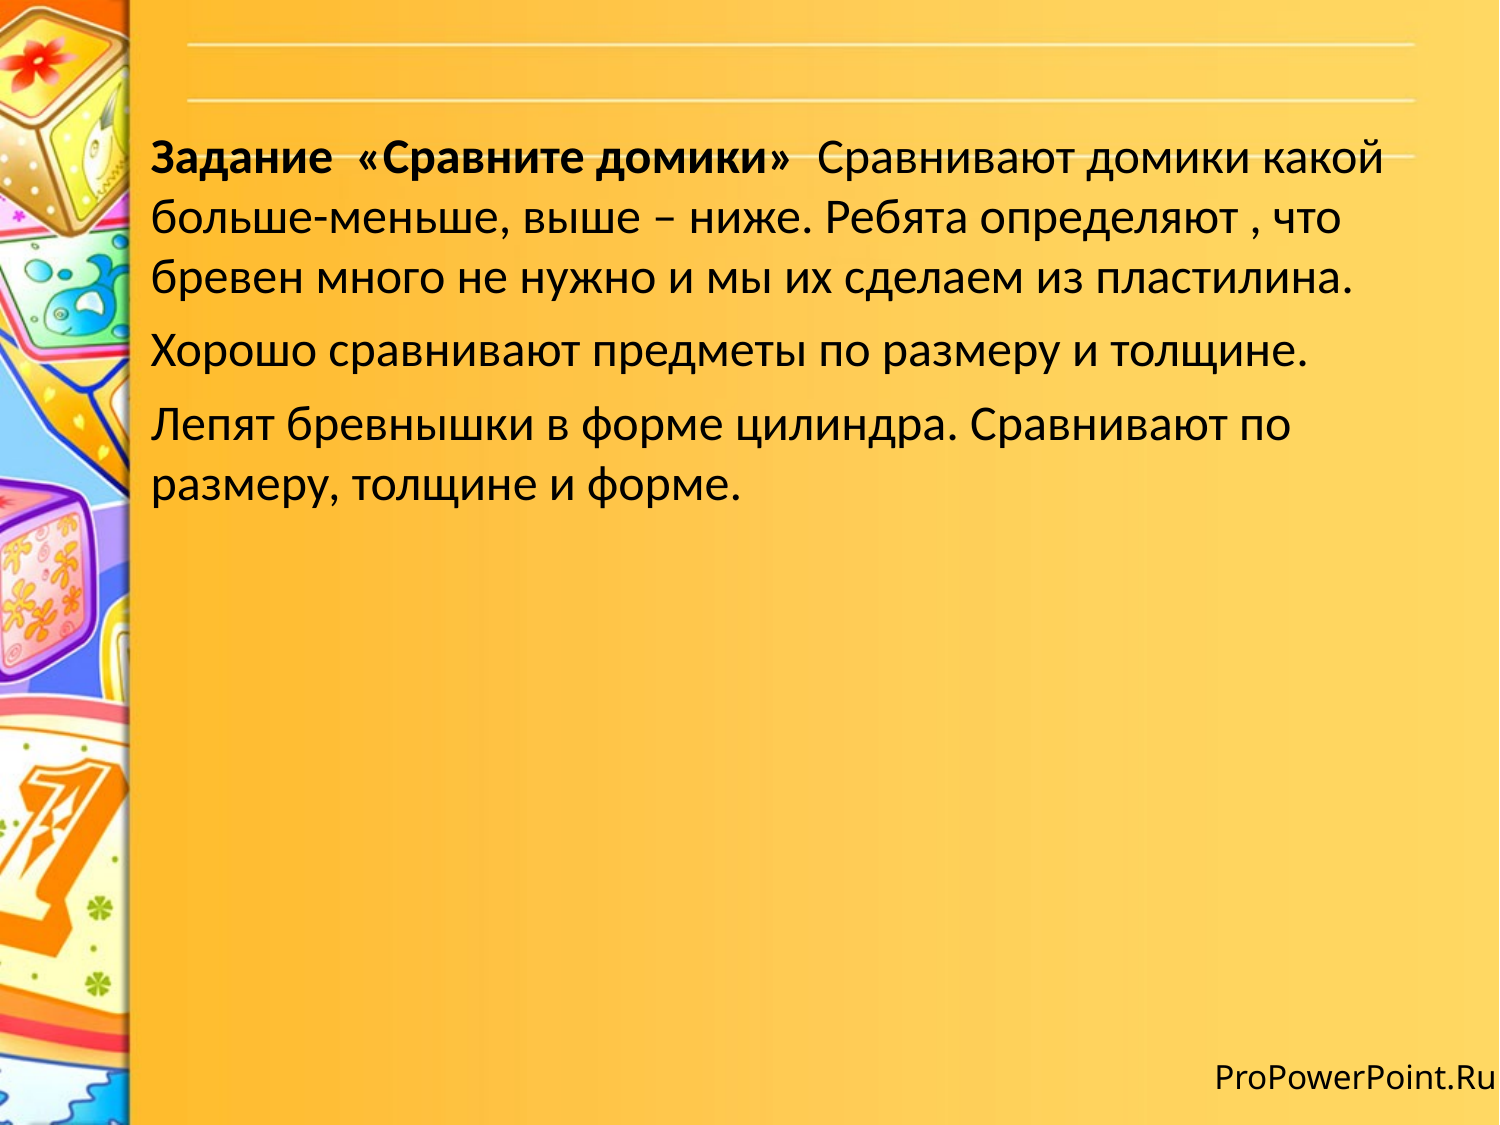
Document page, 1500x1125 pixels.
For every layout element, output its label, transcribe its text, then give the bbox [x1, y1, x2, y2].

list Задание «Сравните домики» Сравнивают домики какой больше-меньше, выше – ниже. Ребята определяют , что бревен много не нужно и мы их сделаем из пластилина. Хорошо сравнивают предметы по размеру и толщине. Лепят бревнышки в форме цилиндра. Сравнивают по размеру, толщине и форме. [135, 42, 1459, 1059]
picture [105, 1118, 122, 1125]
picture [0, 0, 1499, 1125]
